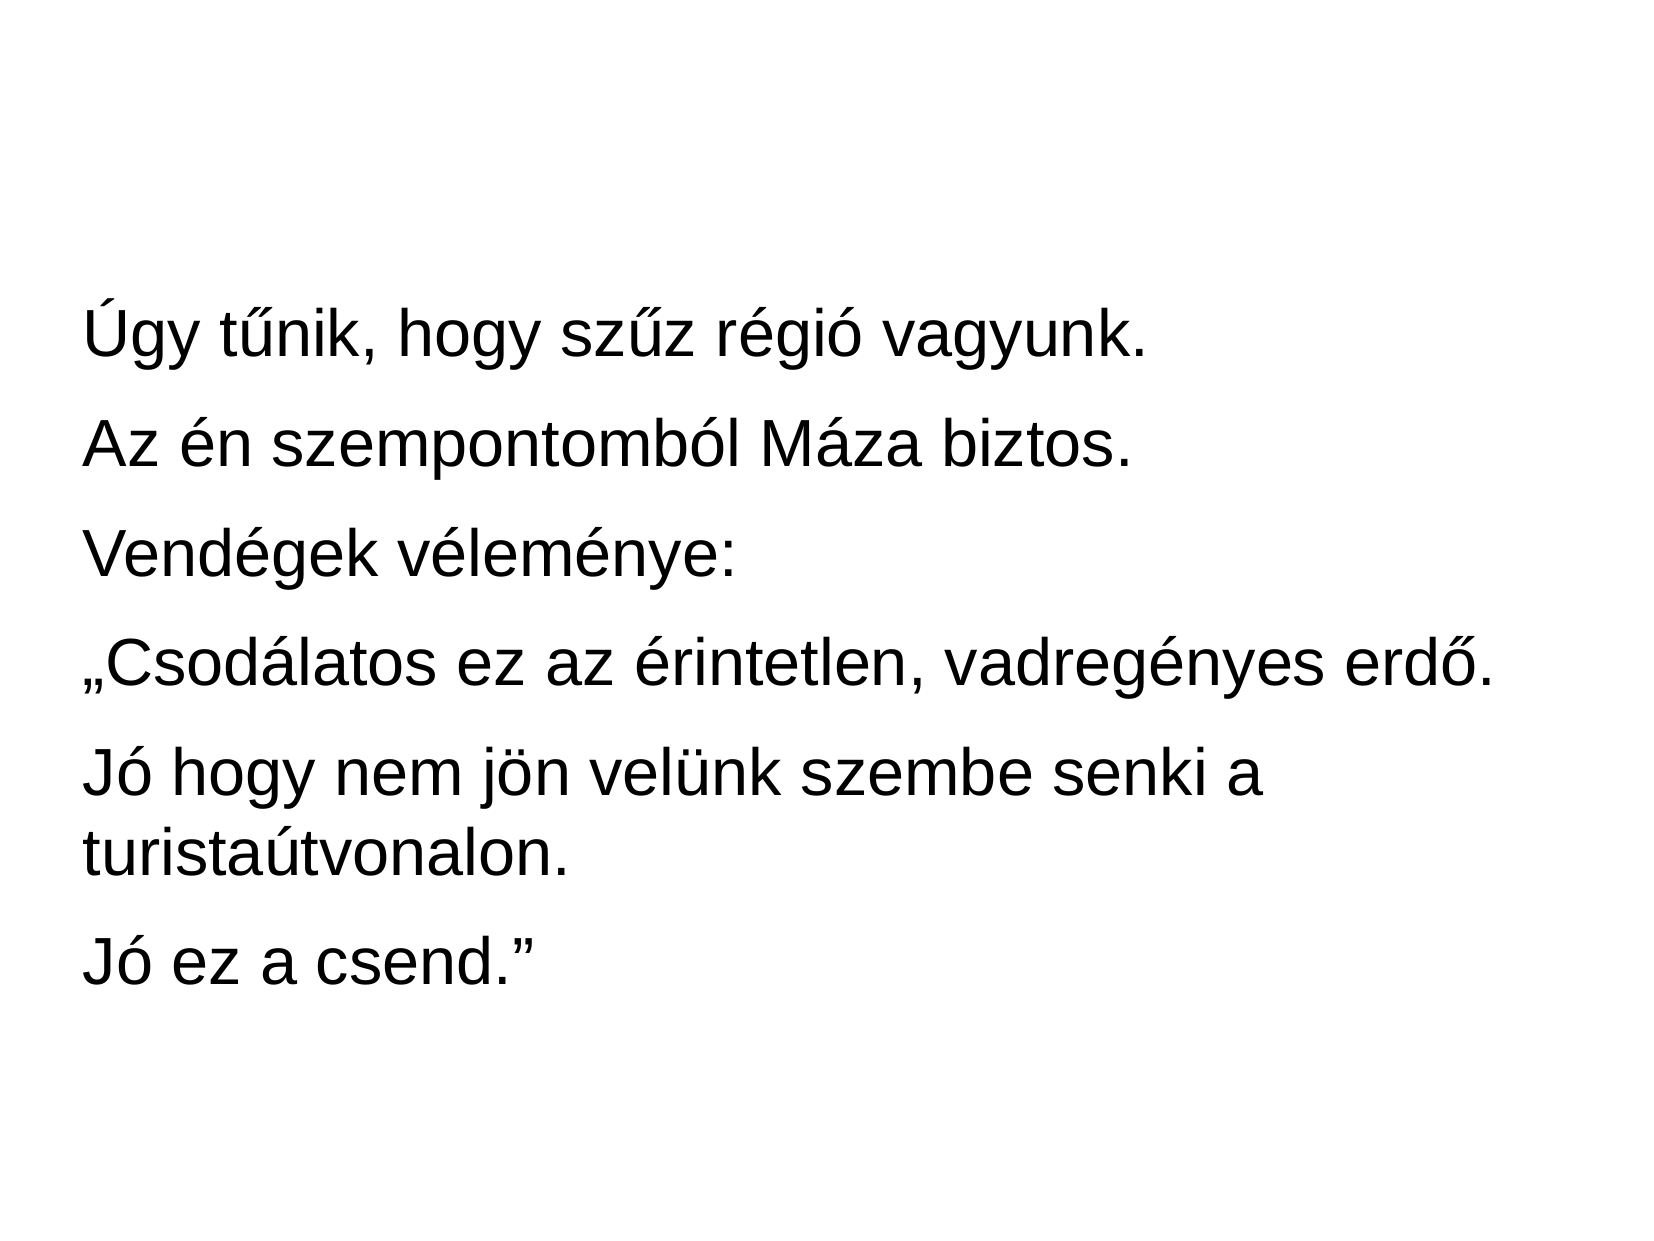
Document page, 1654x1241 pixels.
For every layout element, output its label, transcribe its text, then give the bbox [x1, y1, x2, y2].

list Úgy tűnik, hogy szűz régió vagyunk. Az én szempontomból Máza biztos. Vendégek véleménye: „Csodálatos ez az érintetlen, vadregényes erdő. Jó hogy nem jön velünk szembe senki a turistaútvonalon. Jó ez a csend.” [82, 290, 1571, 1010]
